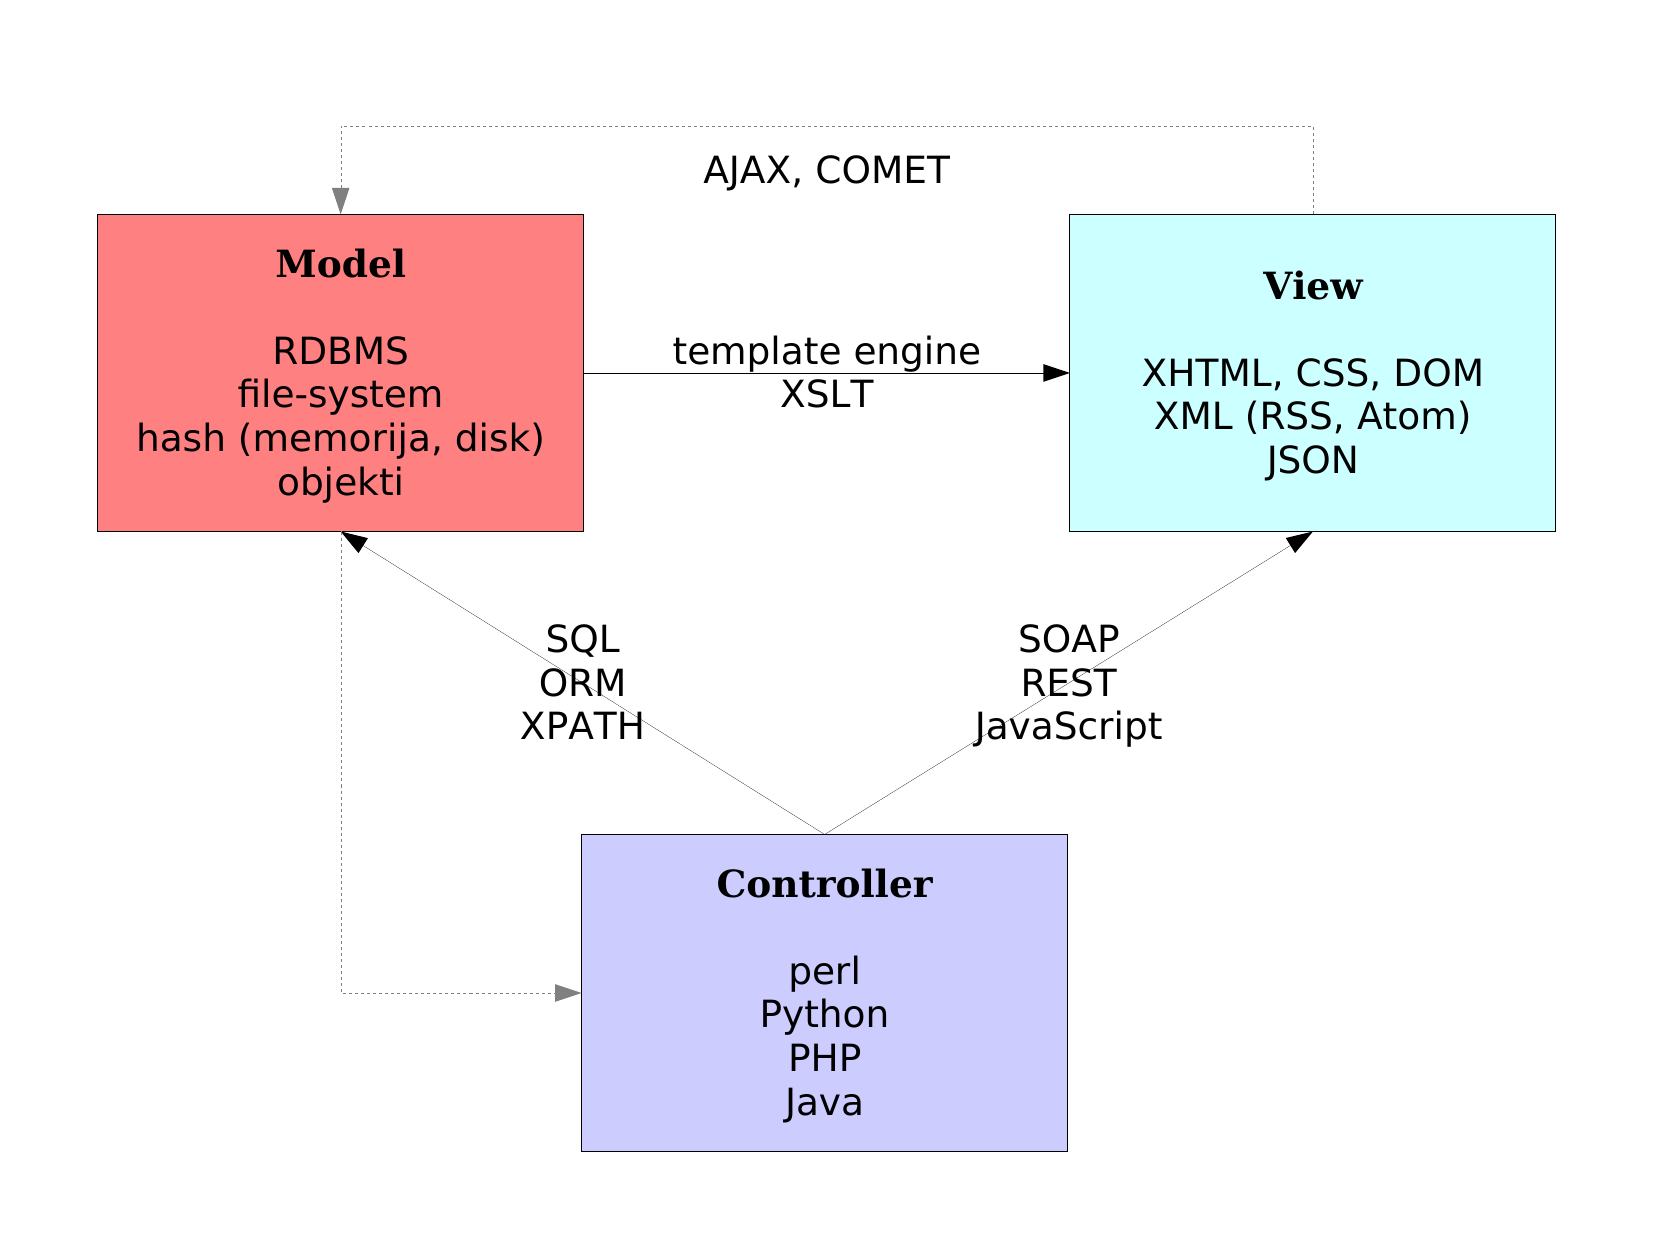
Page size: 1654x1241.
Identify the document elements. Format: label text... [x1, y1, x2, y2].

text_box View XHTML, CSS, DOM XML (RSS, Atom) JSON [1069, 214, 1556, 532]
text_box Controller perl Python PHP Java [581, 834, 1068, 1152]
text_box Model RDBMS file-system hash (memorija, disk) objekti [97, 214, 584, 532]
